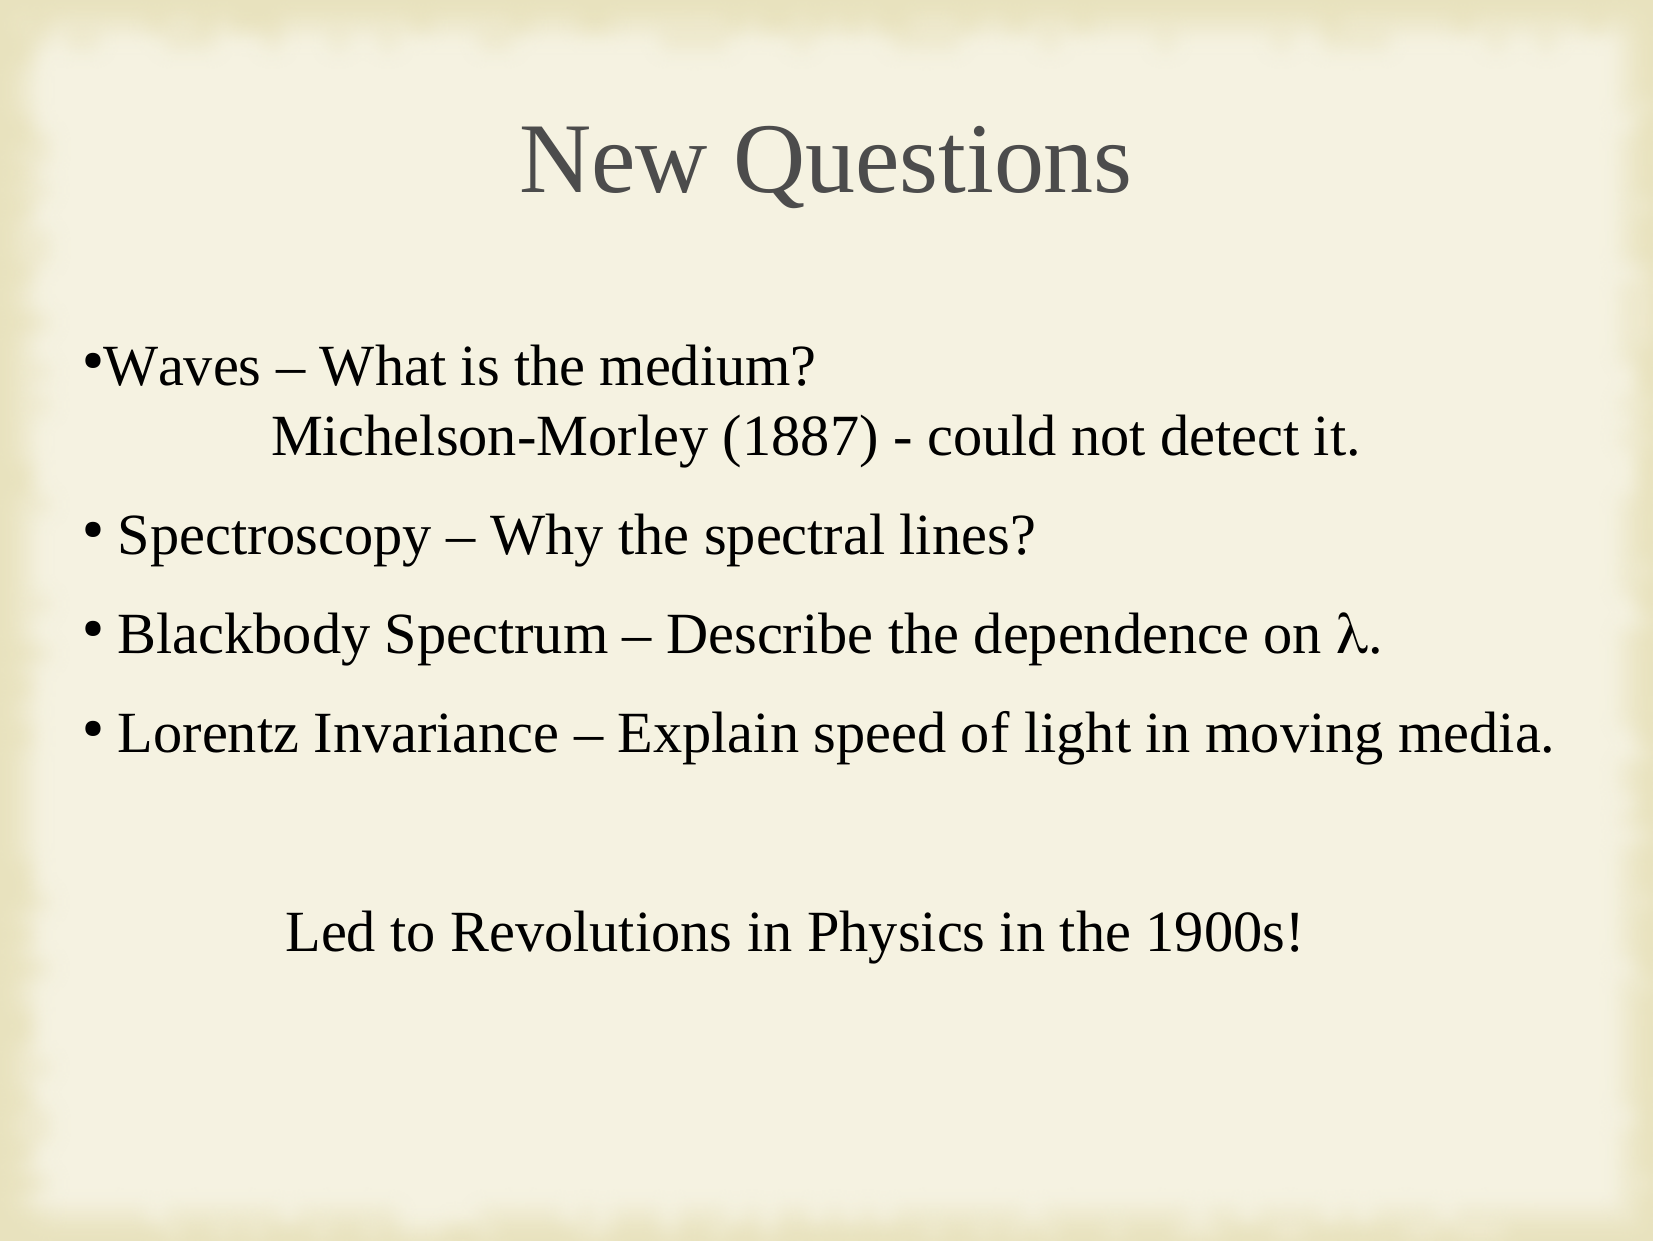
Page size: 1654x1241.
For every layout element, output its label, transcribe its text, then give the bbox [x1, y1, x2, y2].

title New Questions [82, 49, 1571, 257]
list Waves – What is the medium? Michelson-Morley (1887) - could not detect it. Spectroscopy – Why the spectral lines? Blackbody Spectrum – Describe the dependence on l. Lorentz Invariance – Explain speed of light in moving media. Led to Revolutions in Physics in the 1900s! [82, 326, 1571, 998]
